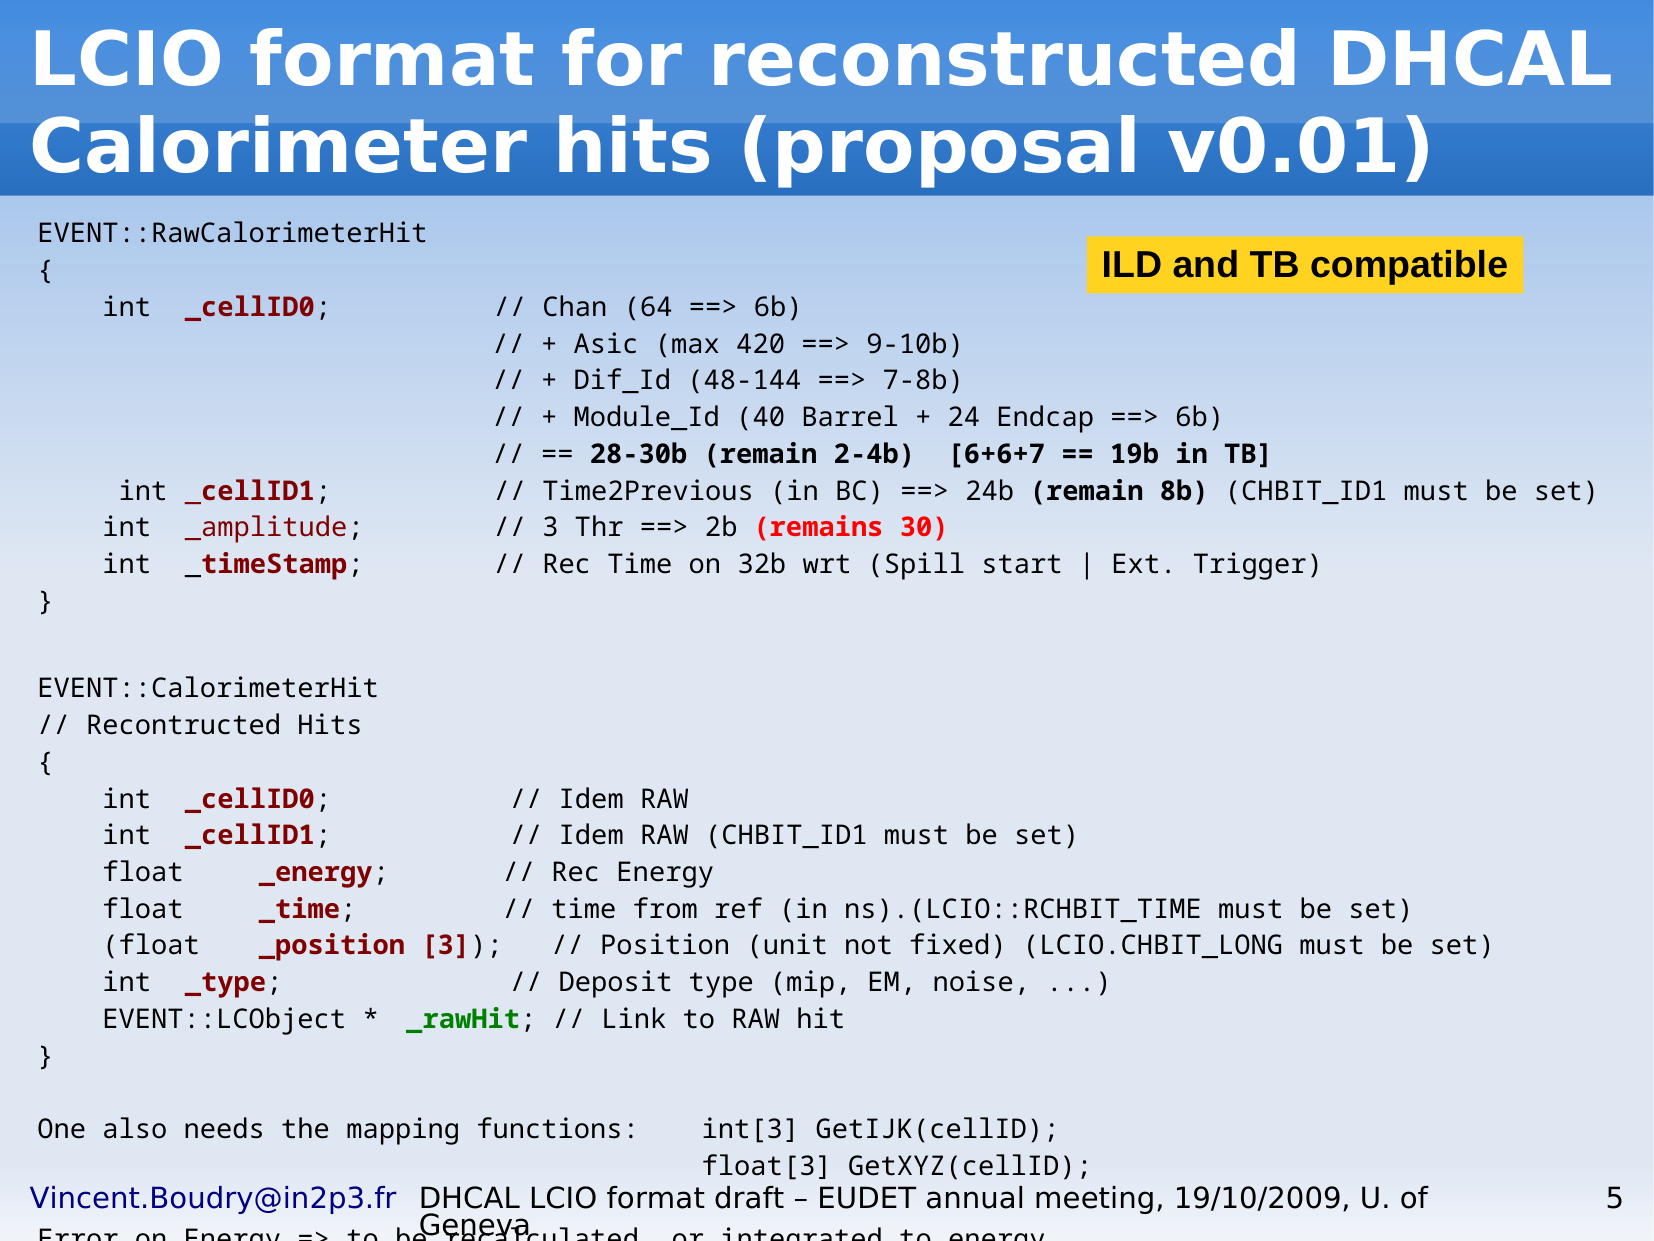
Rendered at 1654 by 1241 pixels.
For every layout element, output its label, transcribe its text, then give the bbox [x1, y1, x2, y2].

picture [0, 0, 1654, 1241]
title LCIO format for reconstructed DHCAL Calorimeter hits (proposal v0.01) [29, 7, 1654, 200]
text_box ILD and TB compatible [1086, 236, 1523, 294]
text_box EVENT::RawCalorimeterHit { int _cellID0; // Chan (64 ==> 6b) // + Asic (max 420 ==> 9-10b) // + Dif_Id (48-144 ==> 7-8b) // + Module_Id (40 Barrel + 24 Endcap ==> 6b) // == 28-30b (remain 2-4b) [6+6+7 == 19b in TB] int _cellID1; // Time2Previous (in BC) ==> 24b (remain 8b) (CHBIT_ID1 must be set) int _amplitude; // 3 Thr ==> 2b (remains 30) int _timeStamp; // Rec Time on 32b wrt (Spill start | Ext. Trigger) } EVENT::CalorimeterHit // Recontructed Hits { int _cellID0; // Idem RAW int _cellID1; // Idem RAW (CHBIT_ID1 must be set) float _energy; // Rec Energy float _time; // time from ref (in ns).(LCIO::RCHBIT_TIME must be set) (float _position [3]); // Position (unit not fixed) (LCIO.CHBIT_LONG must be set) int _type; // Deposit type (mip, EM, noise, ...) EVENT::LCObject * _rawHit; // Link to RAW hit } One also needs the mapping functions: int[3] GetIJK(cellID); float[3] GetXYZ(cellID); Error on Energy => to be recalculated, or integrated to energy. [22, 206, 1625, 1241]
